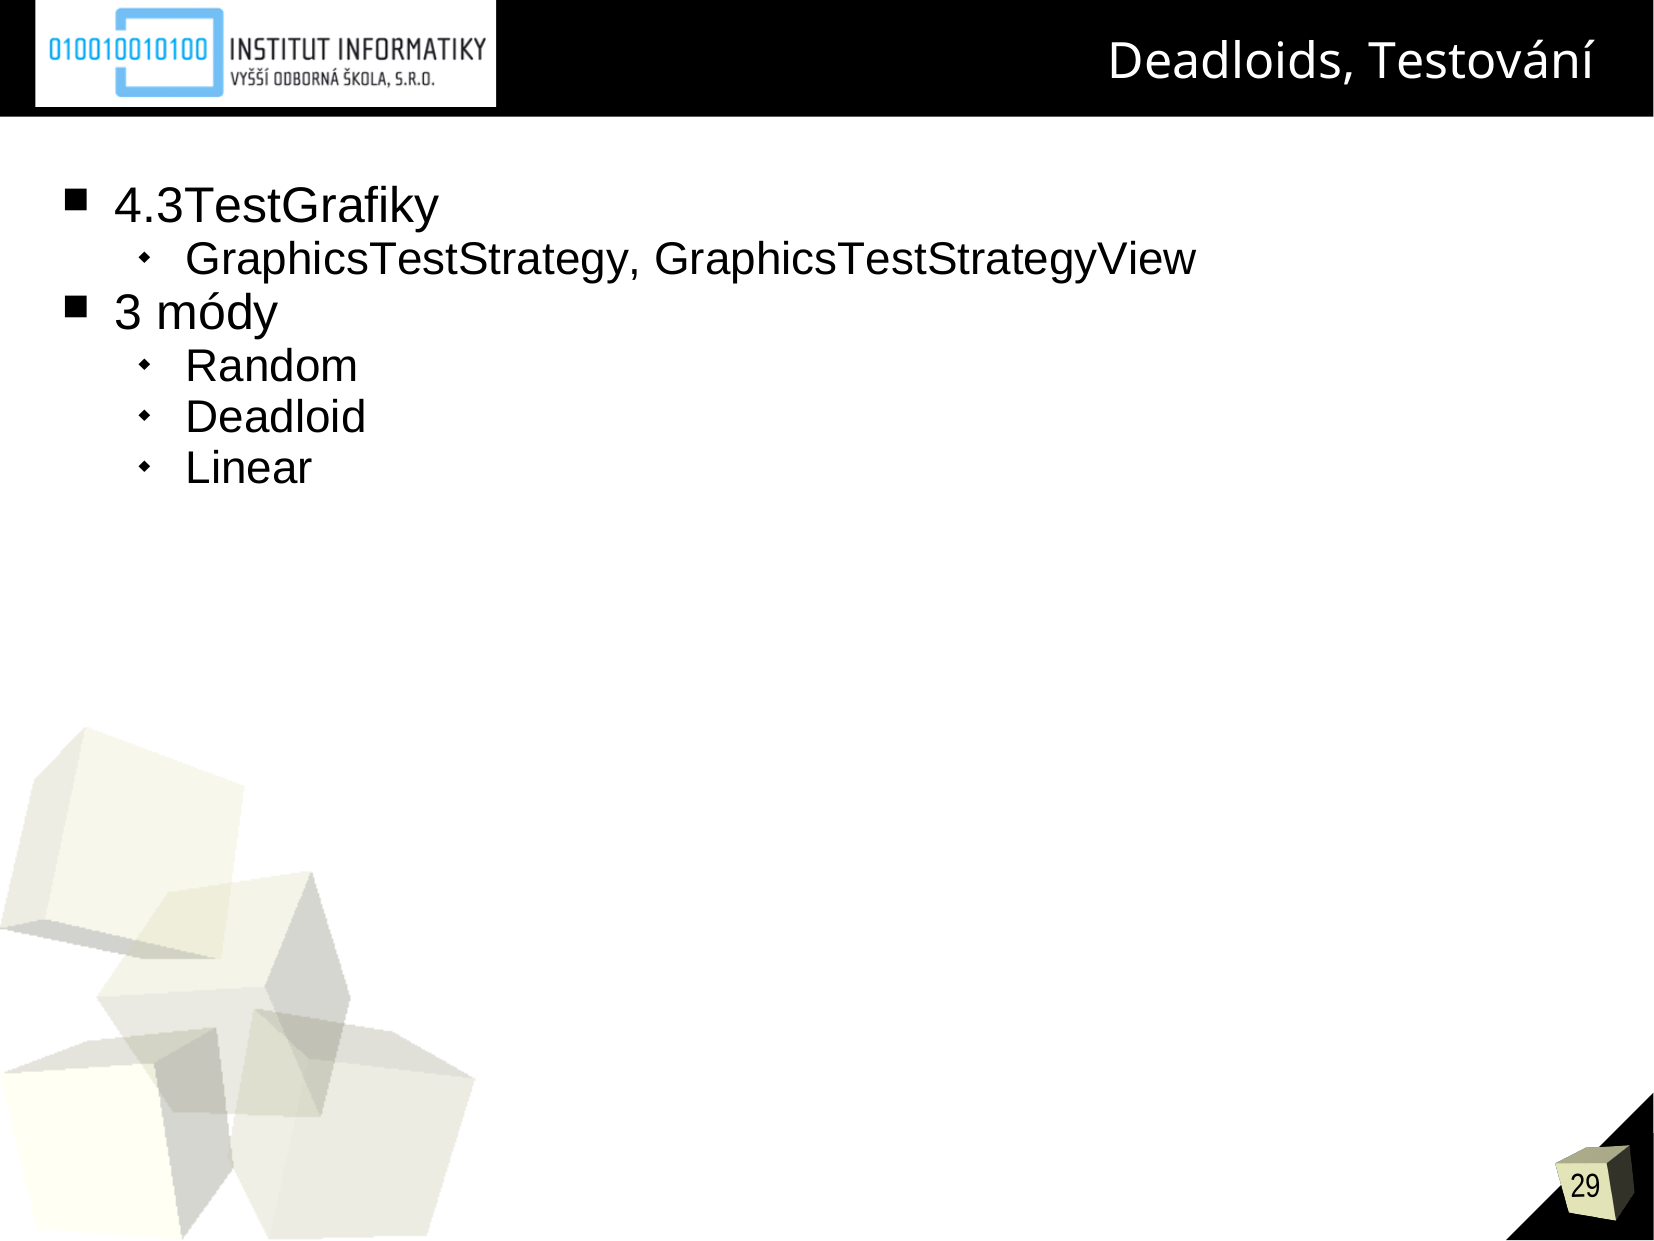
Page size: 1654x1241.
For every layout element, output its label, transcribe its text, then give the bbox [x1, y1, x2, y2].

picture [0, 726, 477, 1241]
list 4.3TestGrafiky GraphicsTestStrategy, GraphicsTestStrategyView 3 módy Random Deadloid Linear [44, 177, 1611, 1214]
title Deadloids, Testování [118, 0, 1595, 119]
